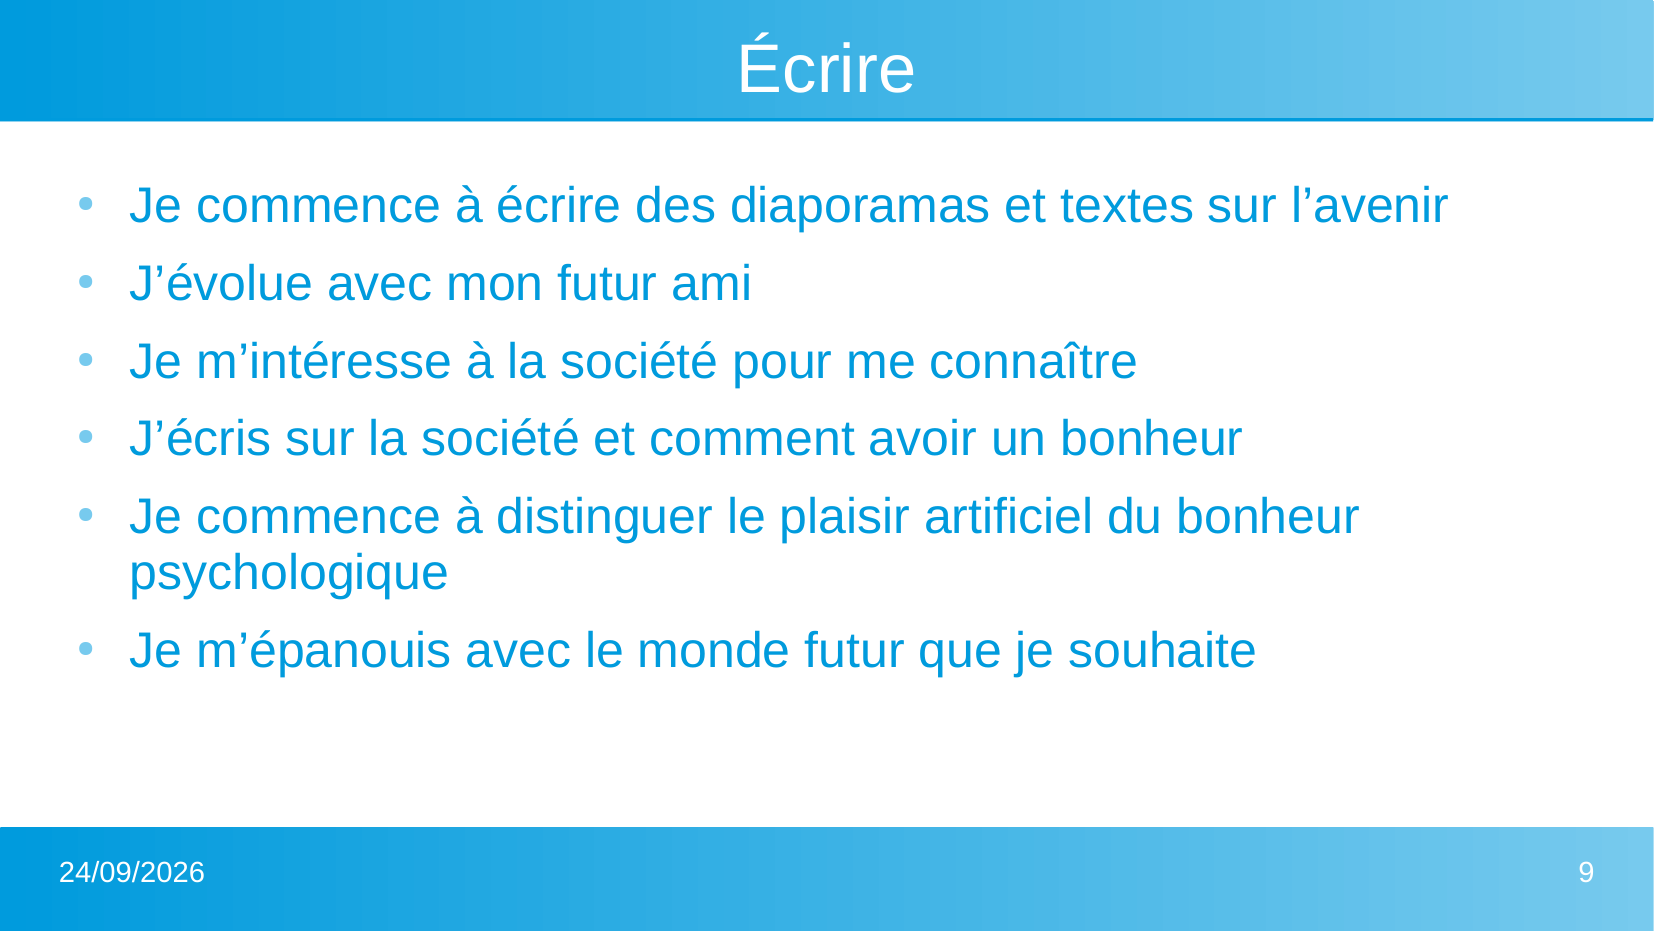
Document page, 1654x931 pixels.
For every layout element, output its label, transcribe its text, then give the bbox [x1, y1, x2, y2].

title Écrire [59, 29, 1595, 108]
list Je commence à écrire des diaporamas et textes sur l’avenir J’évolue avec mon futur ami Je m’intéresse à la société pour me connaître J’écris sur la société et comment avoir un bonheur Je commence à distinguer le plaisir artificiel du bonheur psychologique Je m’épanouis avec le monde futur que je souhaite [59, 177, 1595, 768]
